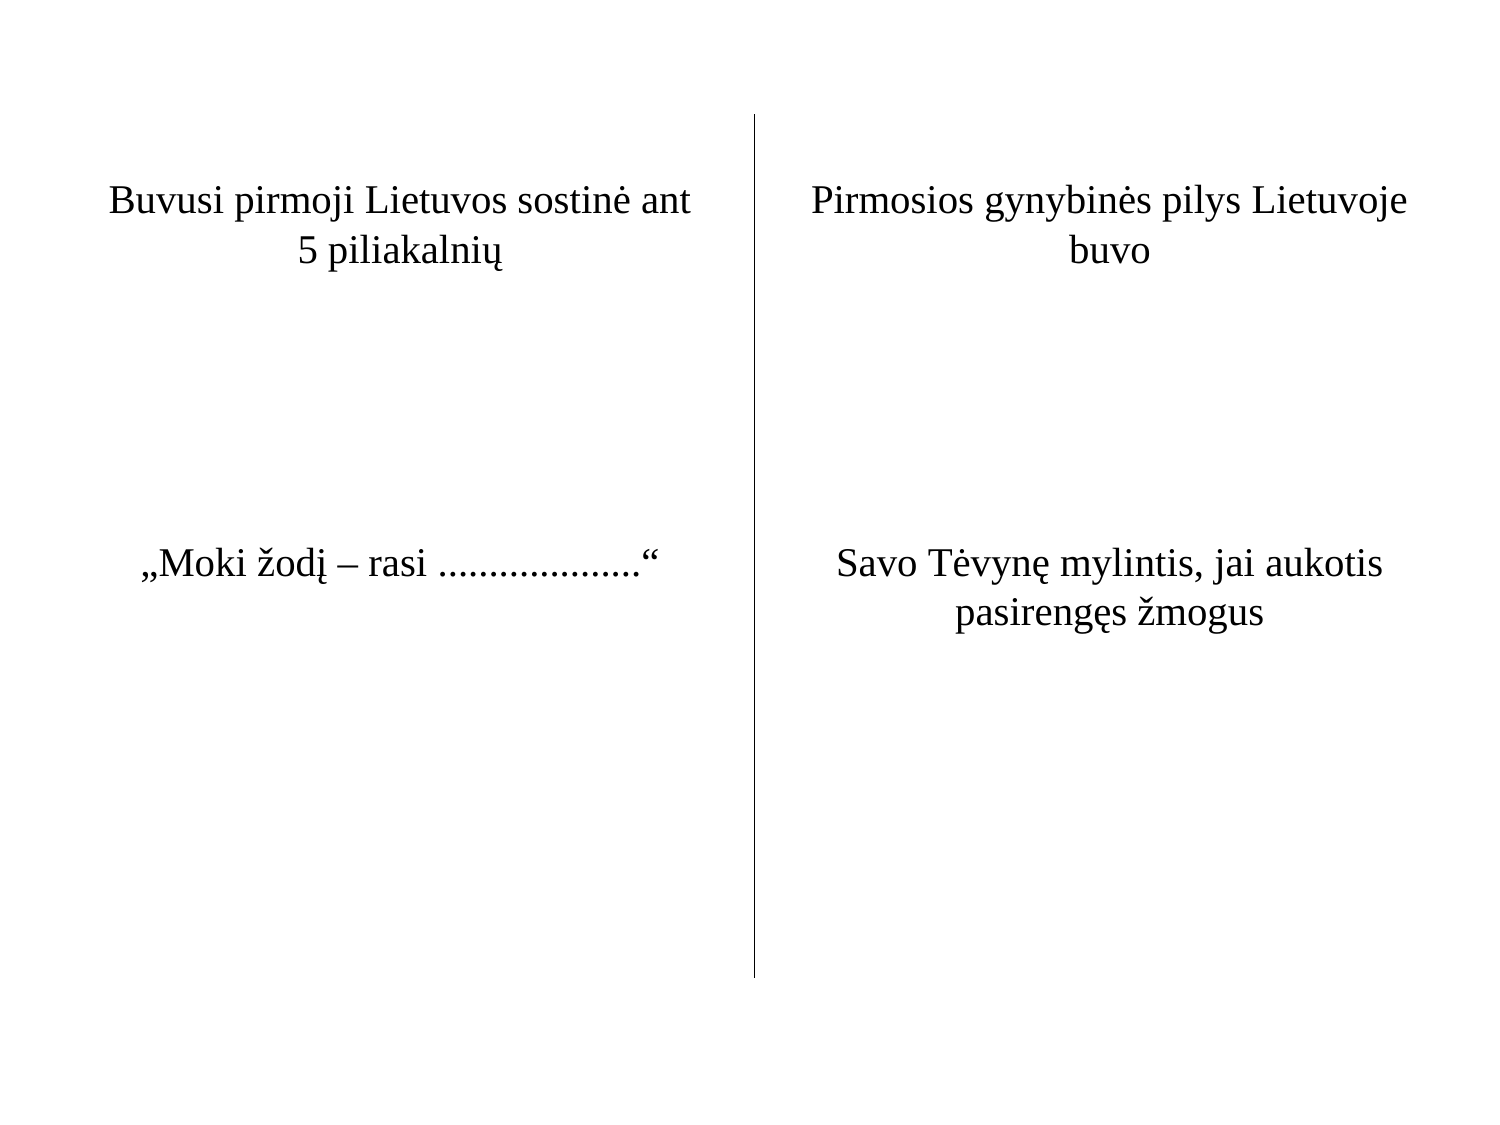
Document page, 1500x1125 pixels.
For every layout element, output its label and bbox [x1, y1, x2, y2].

picture [100, 113, 1412, 980]
